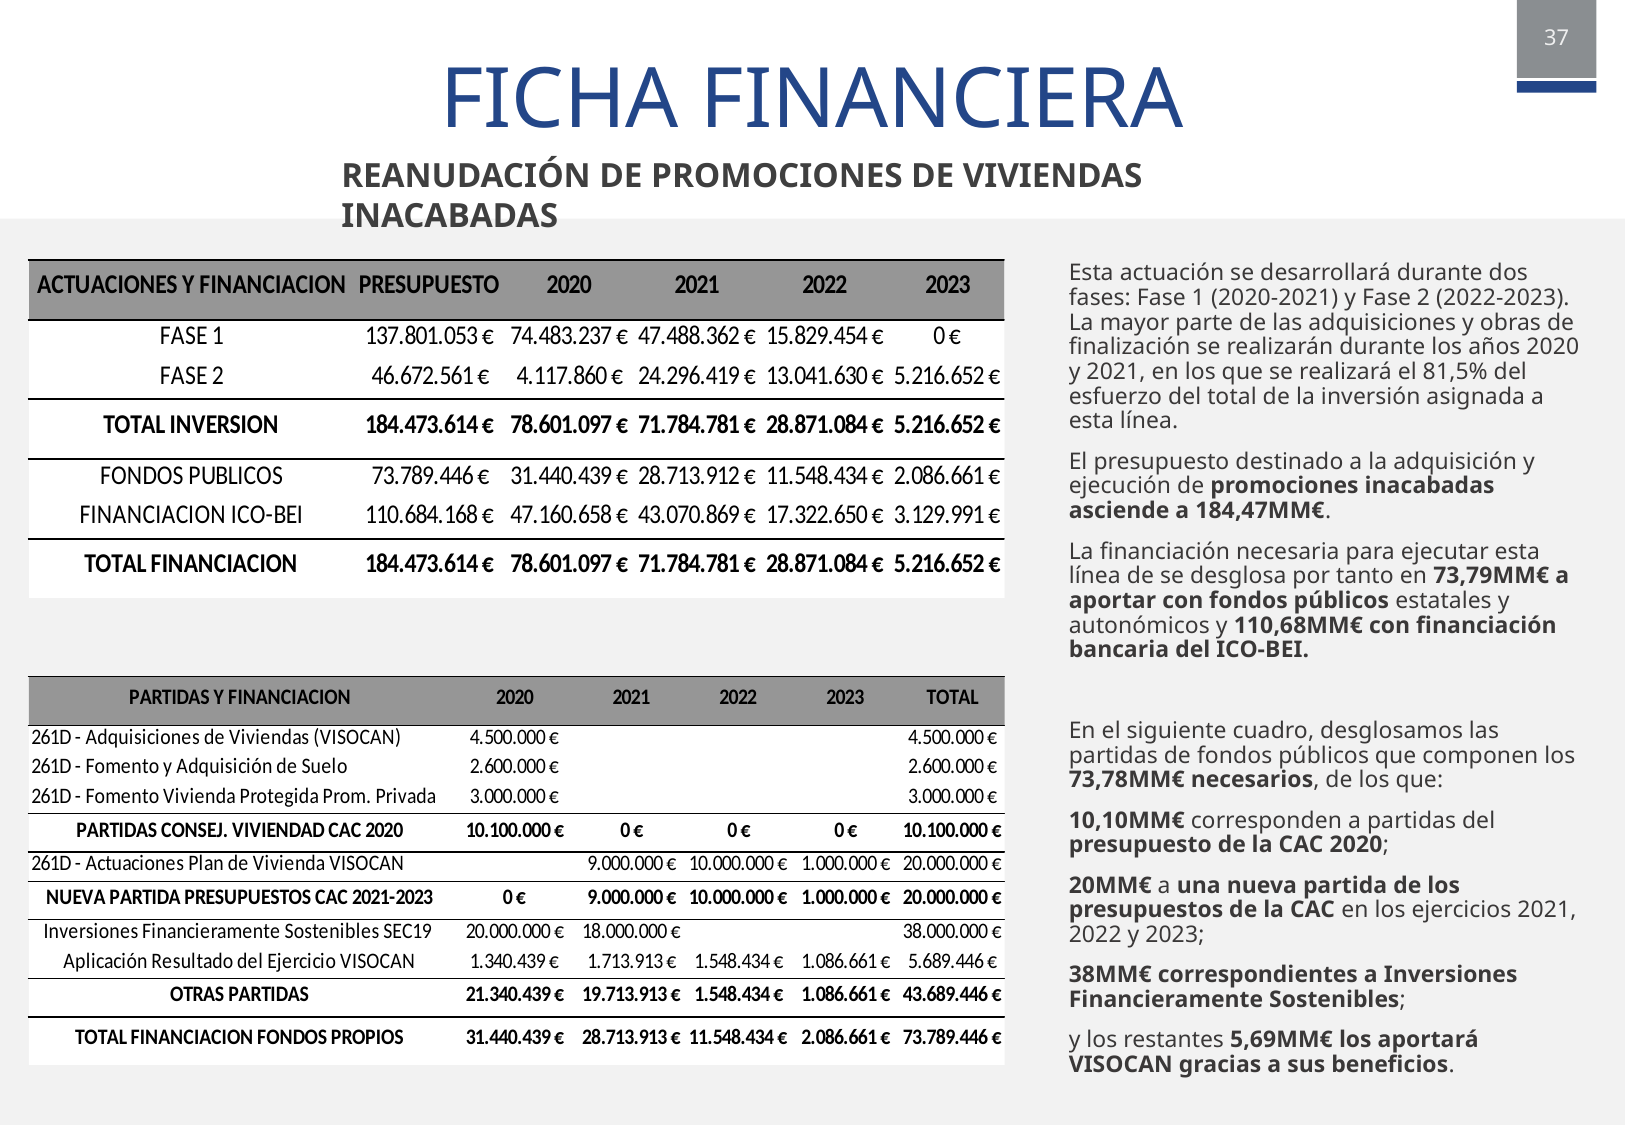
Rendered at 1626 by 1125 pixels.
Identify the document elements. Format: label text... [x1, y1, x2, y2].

list FICHA FINANCIERA [142, 58, 1483, 143]
picture [27, 676, 1006, 1067]
text_box [0, 218, 1625, 1125]
text_box Esta actuación se desarrollará durante dos fases: Fase 1 (2020-2021) y Fase 2 (2022-2023). La mayor parte de las adquisiciones y obras de finalización se realizarán durante los años 2020 y 2021, en los que se realizará el 81,5% del esfuerzo del total de la inversión asignada a esta línea. El presupuesto destinado a la adquisición y ejecución de promociones inacabadas asciende a 184,47MM€. La financiación necesaria para ejecutar esta línea de se desglosa por tanto en 73,79MM€ a aportar con fondos públicos estatales y autonómicos y 110,68MM€ con financiación bancaria del ICO-BEI. En el siguiente cuadro, desglosamos las partidas de fondos públicos que componen los 73,78MM€ necesarios, de los que: 10,10MM€ corresponden a partidas del presupuesto de la CAC 2020; 20MM€ a una nueva partida de los presupuestos de la CAC en los ejercicios 2021, 2022 y 2023; 38MM€ correspondientes a Inversiones Financieramente Sostenibles; y los restantes 5,69MM€ los aportará VISOCAN gracias a sus beneficios. [1053, 253, 1598, 1096]
text_box REANUDACIÓN DE PROMOCIONES DE VIVIENDAS INACABADAS [341, 154, 1284, 235]
picture [27, 259, 1006, 600]
